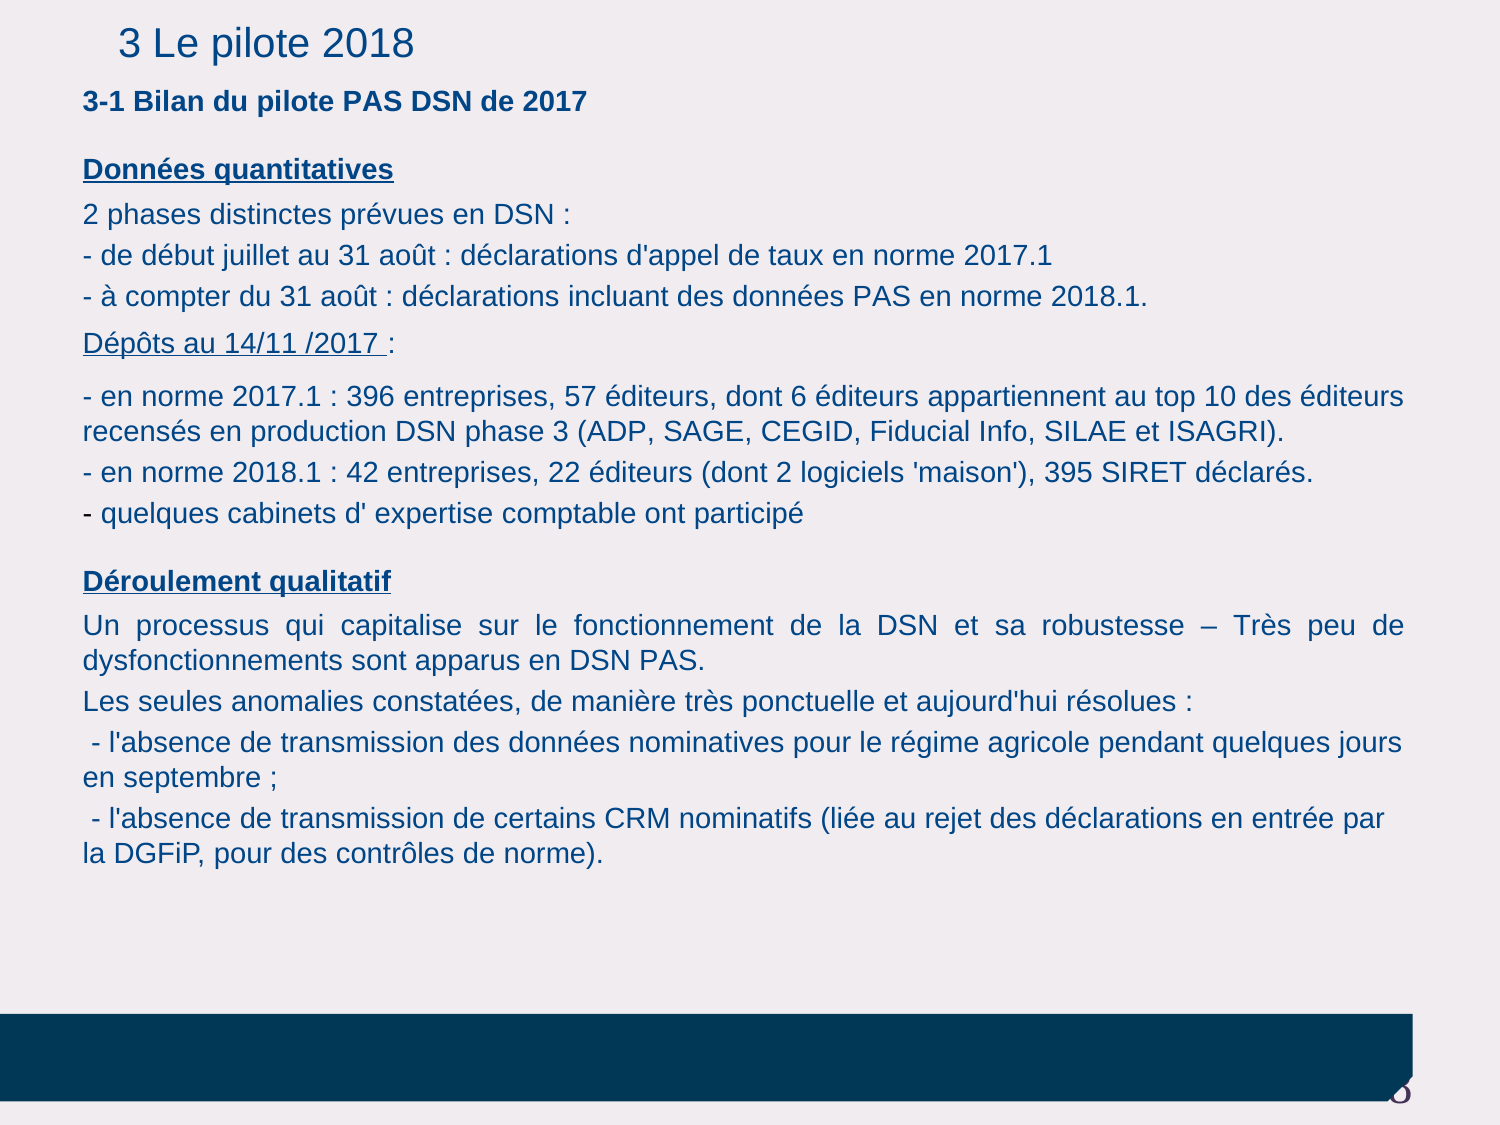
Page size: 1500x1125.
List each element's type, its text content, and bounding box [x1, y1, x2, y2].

title 3 Le pilote 2018 [118, 0, 1434, 99]
text_box [0, 1013, 1413, 1102]
list 3-1 Bilan du pilote PAS DSN de 2017 Données quantitatives 2 phases distinctes prévues en DSN : - de début juillet au 31 août : déclarations d'appel de taux en norme 2017.1 - à compter du 31 août : déclarations incluant des données PAS en norme 2018.1. Dépôts au 14/11 /2017 : - en norme 2017.1 : 396 entreprises, 57 éditeurs, dont 6 éditeurs appartiennent au top 10 des éditeurs recensés en production DSN phase 3 (ADP, SAGE, CEGID, Fiducial Info, SILAE et ISAGRI). - en norme 2018.1 : 42 entreprises, 22 éditeurs (dont 2 logiciels 'maison'), 395 SIRET déclarés. - quelques cabinets d' expertise comptable ont participé Déroulement qualitatif Un processus qui capitalise sur le fonctionnement de la DSN et sa robustesse – Très peu de dysfonctionnements sont apparus en DSN PAS. Les seules anomalies constatées, de manière très ponctuelle et aujourd'hui résolues : - l'absence de transmission des données nominatives pour le régime agricole pendant quelques jours en septembre ; - l'absence de transmission de certains CRM nominatifs (liée au rejet des déclarations en entrée par la DGFiP, pour des contrôles de norme). [82, 82, 1418, 911]
